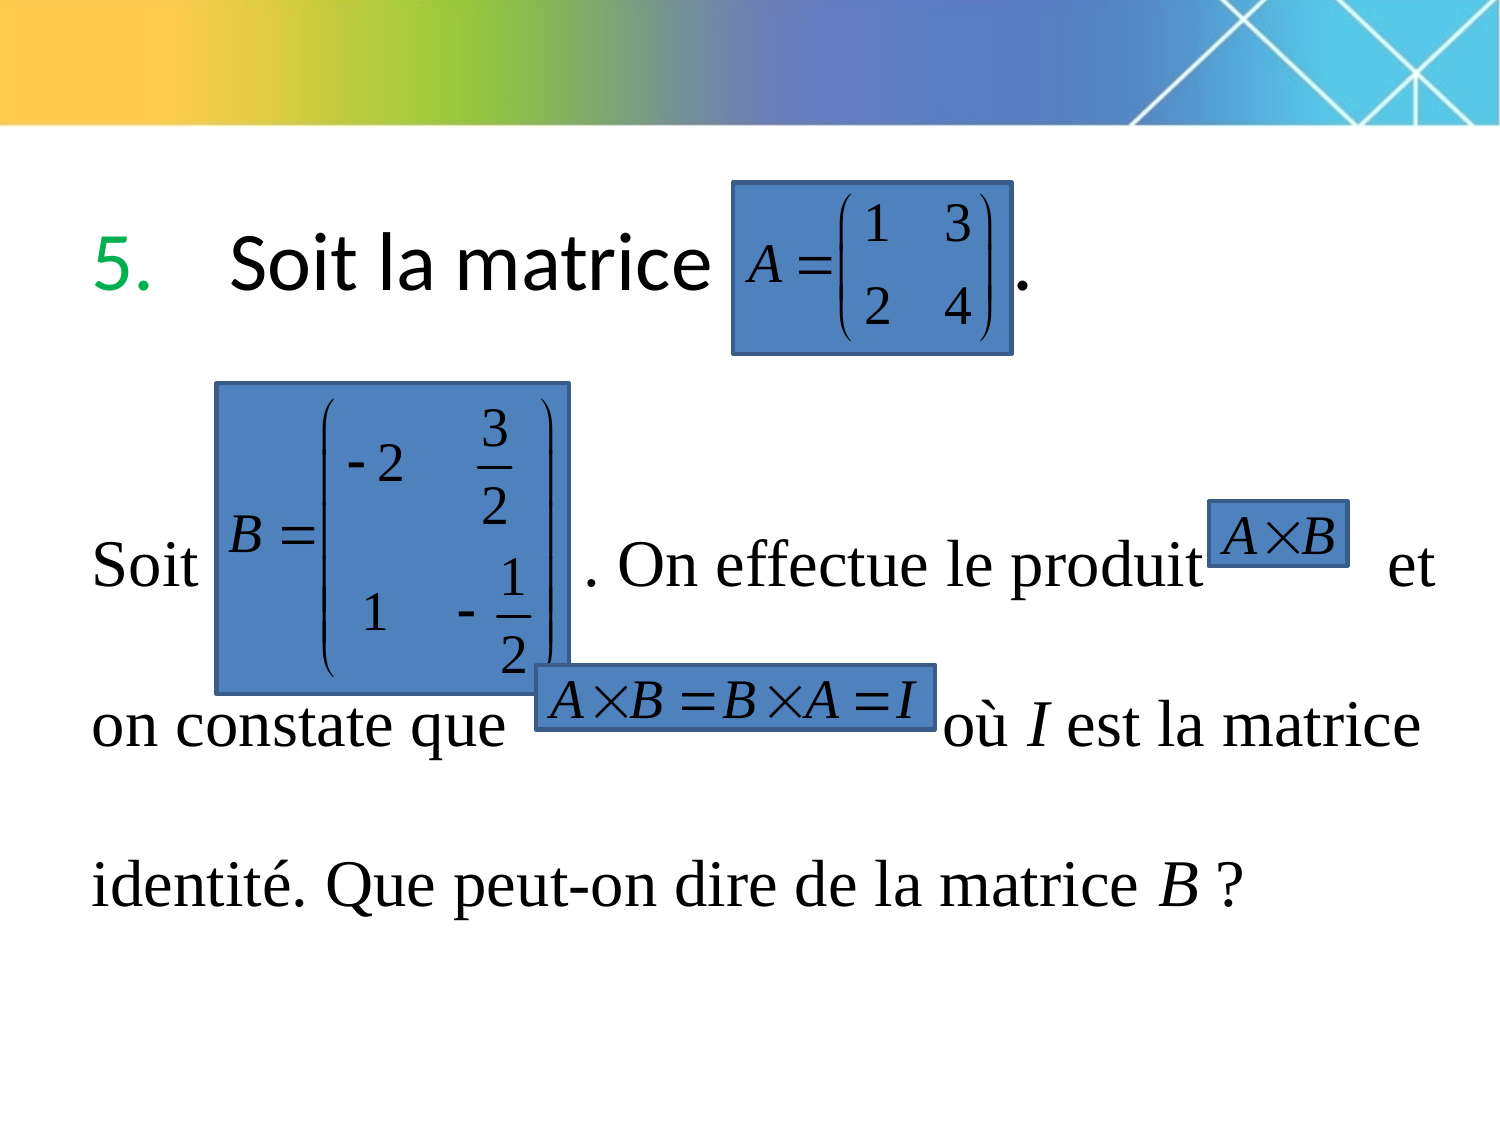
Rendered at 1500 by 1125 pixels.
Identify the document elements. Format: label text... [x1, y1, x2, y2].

chart [735, 184, 1010, 352]
text_box Soit . On effectue le produit et on constate que où I est la matrice identité. Que peut-on dire de la matrice B ? [76, 432, 1472, 933]
text_box Soit la matrice . [76, 164, 1500, 351]
chart [1210, 503, 1346, 564]
chart [537, 666, 933, 728]
chart [218, 385, 567, 692]
